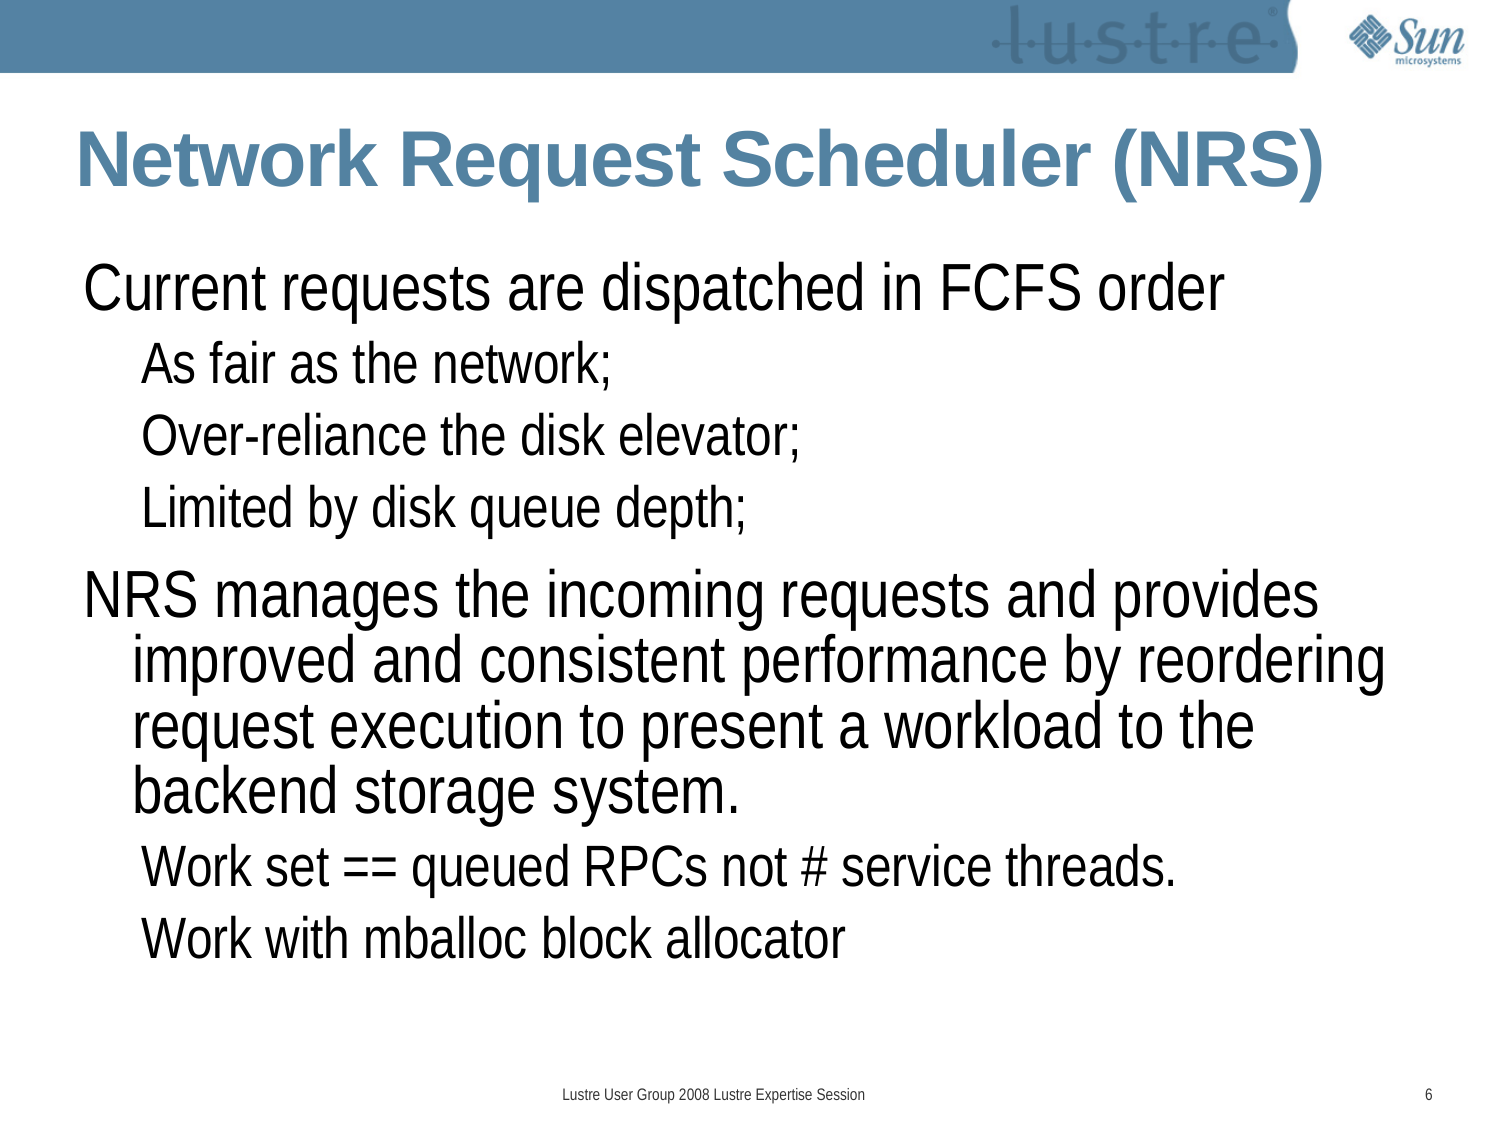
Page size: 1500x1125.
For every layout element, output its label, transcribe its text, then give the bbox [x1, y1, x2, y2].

picture [0, 0, 1500, 91]
list Current requests are dispatched in FCFS order As fair as the network; Over-reliance the disk elevator; Limited by disk queue depth; NRS manages the incoming requests and provides improved and consistent performance by reordering request execution to present a workload to the backend storage system. Work set == queued RPCs not # service threads. Work with mballoc block allocator [64, 258, 1401, 1062]
title Network Request Scheduler (NRS) [75, 123, 1437, 227]
